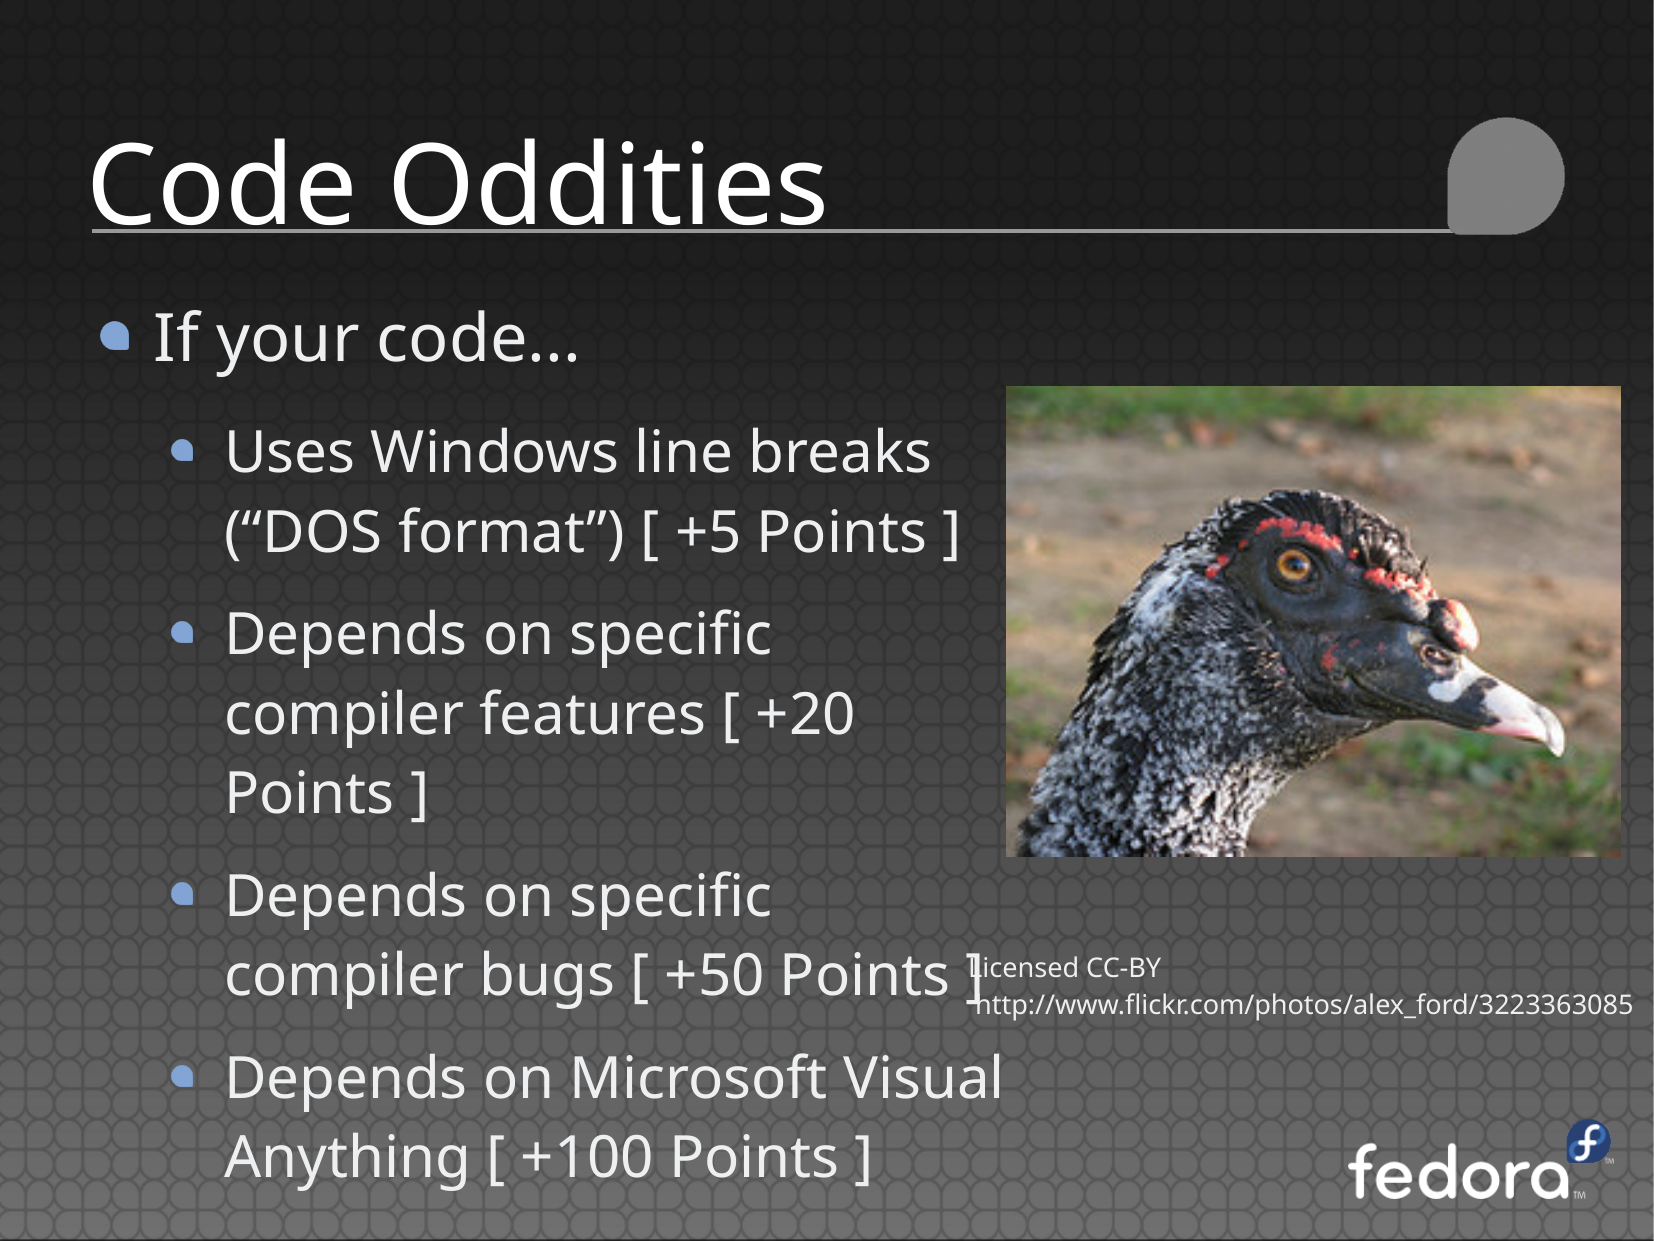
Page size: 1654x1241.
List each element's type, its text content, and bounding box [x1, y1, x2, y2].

title Code Oddities [86, 112, 1576, 249]
list If your code... Uses Windows line breaks (“DOS format”) [ +5 Points ] Depends on specific compiler features [ +20 Points ] Depends on specific compiler bugs [ +50 Points ] Depends on Microsoft Visual Anything [ +100 Points ] [82, 290, 1007, 1109]
picture [0, 0, 1654, 1241]
text_box Licensed CC-BY http://www.flickr.com/photos/alex_ford/3223363085 [963, 941, 1639, 1020]
